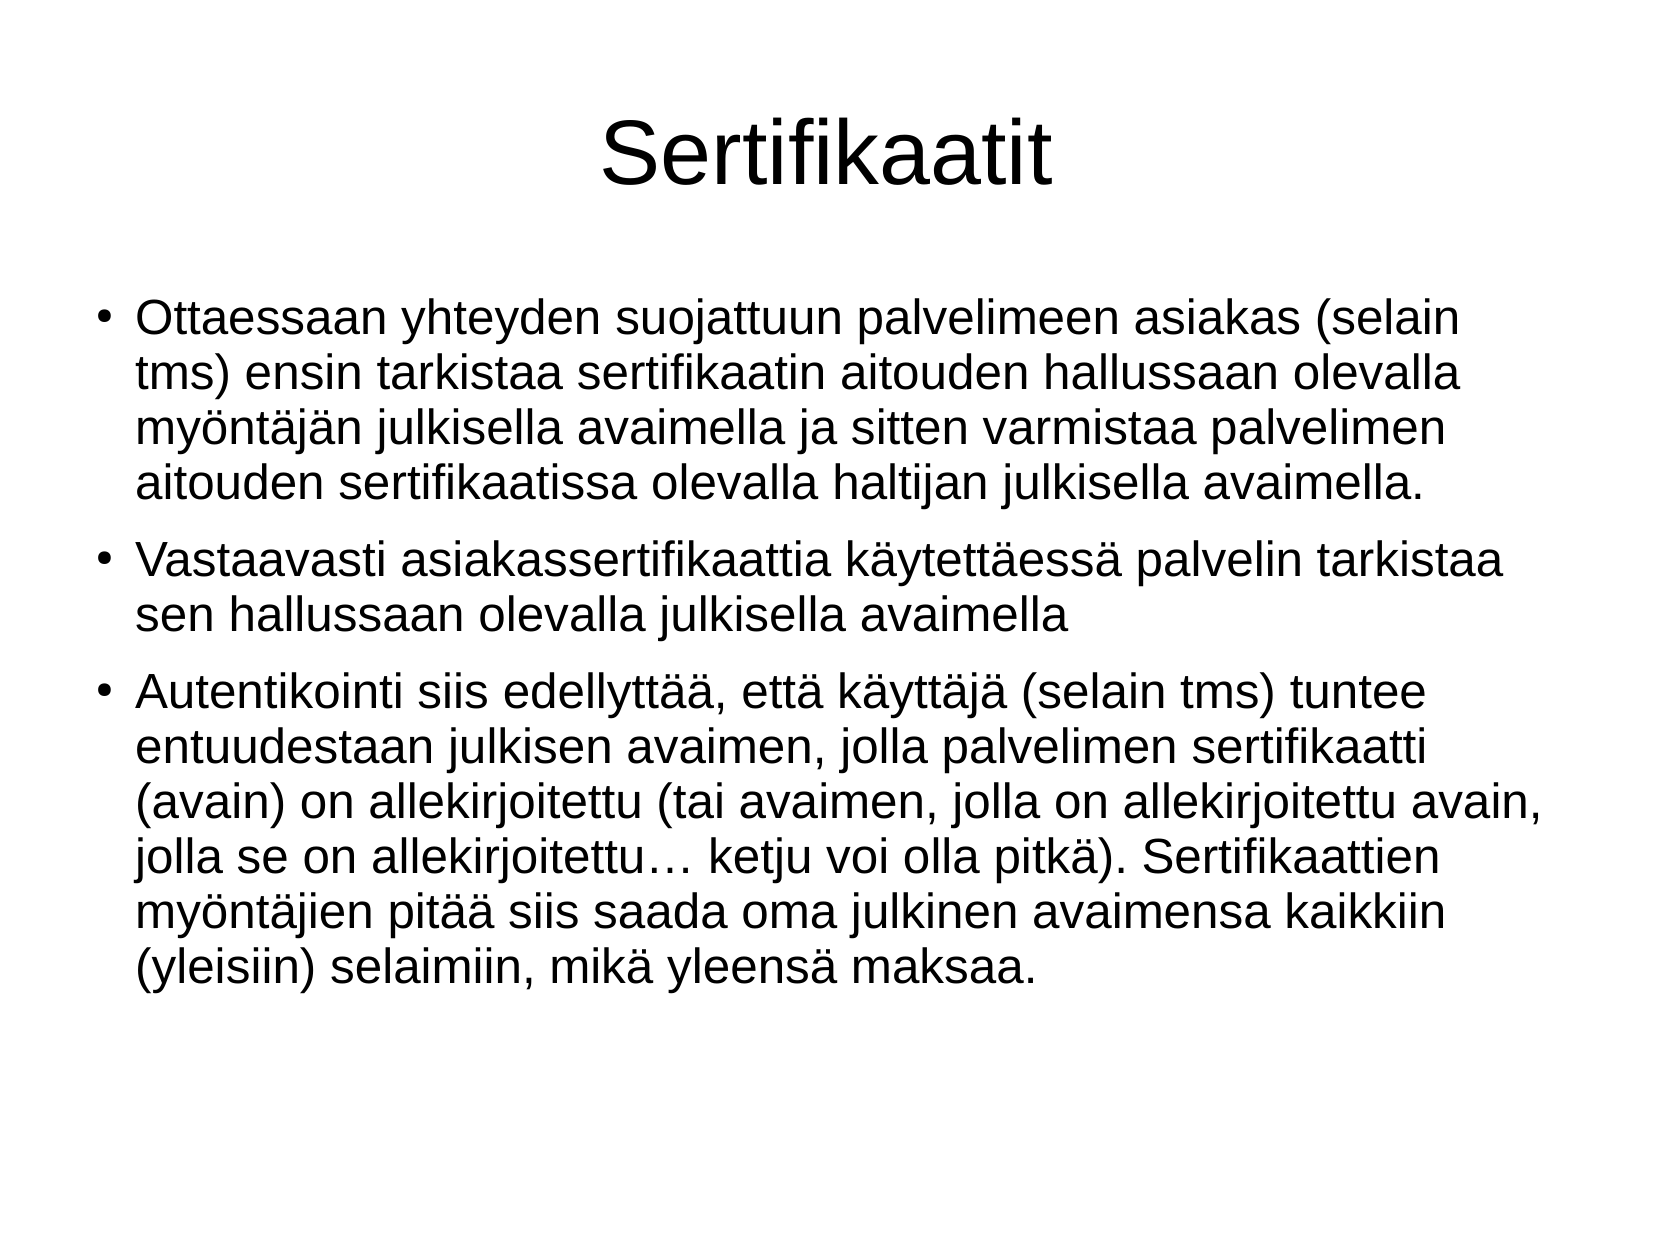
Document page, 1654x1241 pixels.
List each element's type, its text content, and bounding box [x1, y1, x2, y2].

title Sertifikaatit [82, 49, 1571, 257]
list Ottaessaan yhteyden suojattuun palvelimeen asiakas (selain tms) ensin tarkistaa sertifikaatin aitouden hallussaan olevalla myöntäjän julkisella avaimella ja sitten varmistaa palvelimen aitouden sertifikaatissa olevalla haltijan julkisella avaimella. Vastaavasti asiakassertifikaattia käytettäessä palvelin tarkistaa sen hallussaan olevalla julkisella avaimella Autentikointi siis edellyttää, että käyttäjä (selain tms) tuntee entuudestaan julkisen avaimen, jolla palvelimen sertifikaatti (avain) on allekirjoitettu (tai avaimen, jolla on allekirjoitettu avain, jolla se on allekirjoitettu… ketju voi olla pitkä). Sertifikaattien myöntäjien pitää siis saada oma julkinen avaimensa kaikkiin (yleisiin) selaimiin, mikä yleensä maksaa. [82, 290, 1571, 1010]
